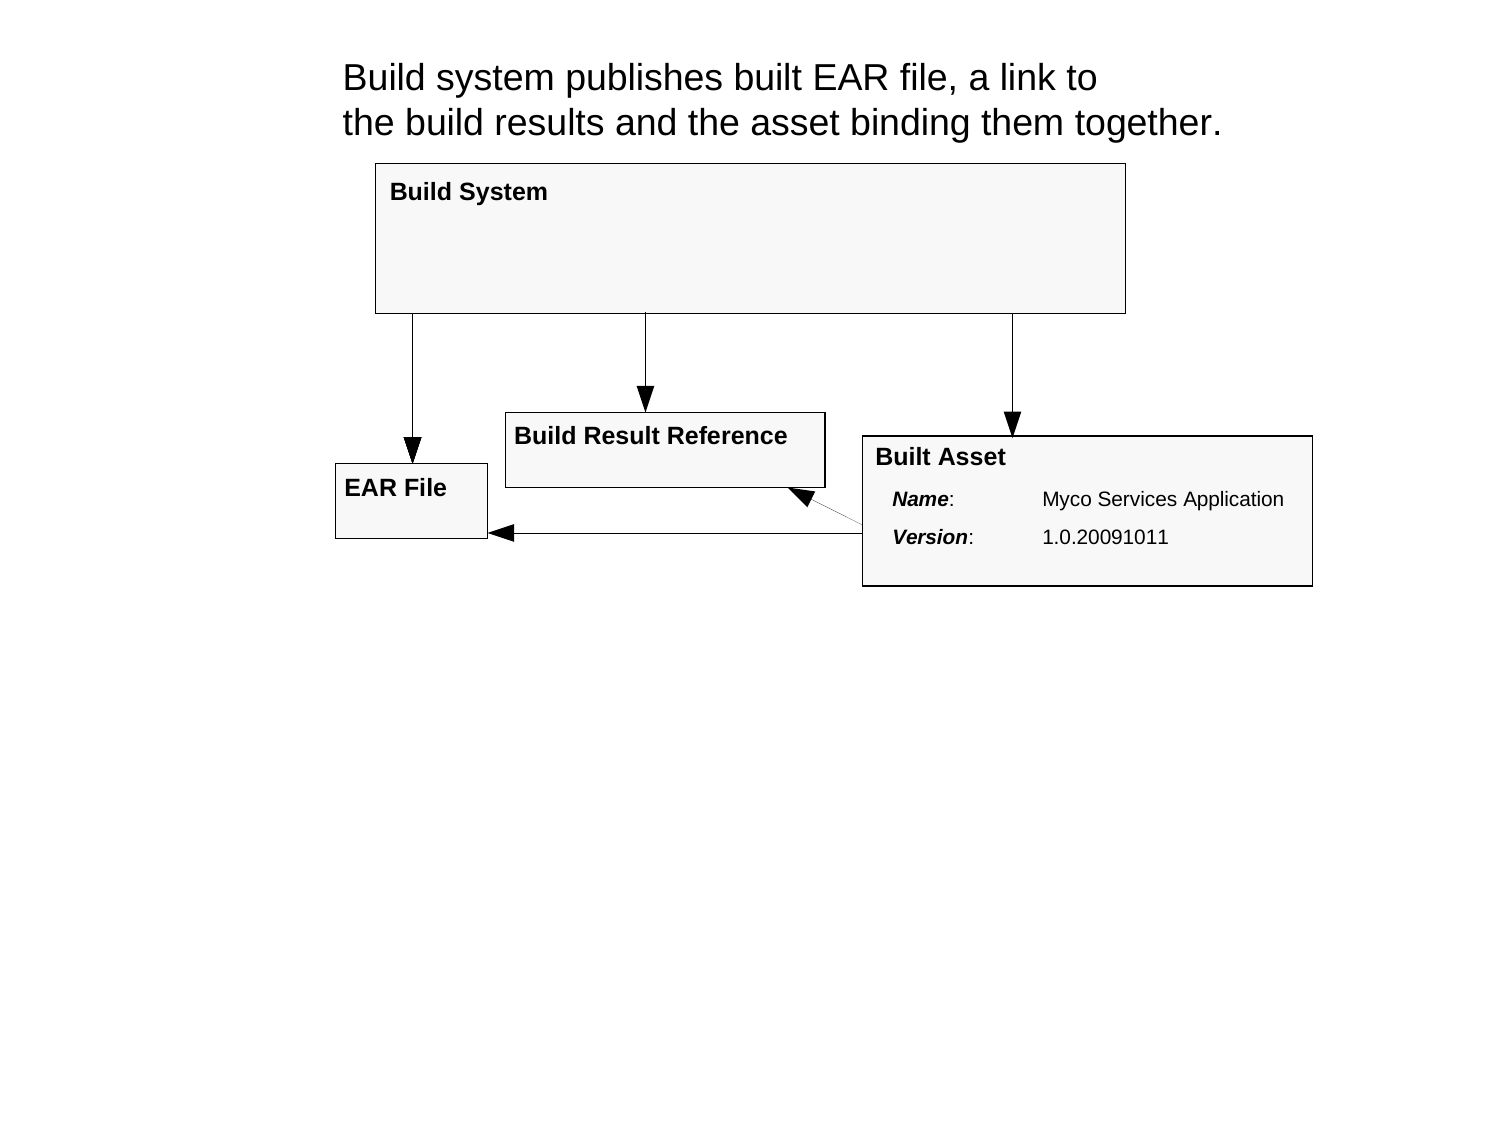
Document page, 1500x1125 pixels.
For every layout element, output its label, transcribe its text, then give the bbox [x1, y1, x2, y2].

text_box Build system publishes built EAR file, a link to the build results and the asset binding them together. [327, 45, 1238, 150]
text_box Name: Myco Services Application Version: 1.0.20091011 [877, 478, 1313, 657]
text_box Build System [375, 167, 601, 214]
text_box [335, 509, 488, 539]
text_box [862, 479, 877, 587]
text_box [505, 458, 826, 488]
text_box [1141, 436, 1313, 478]
text_box Built Asset [860, 432, 1141, 479]
text_box [375, 163, 1126, 314]
text_box EAR File [329, 463, 610, 509]
text_box Build Result Reference [499, 412, 837, 458]
